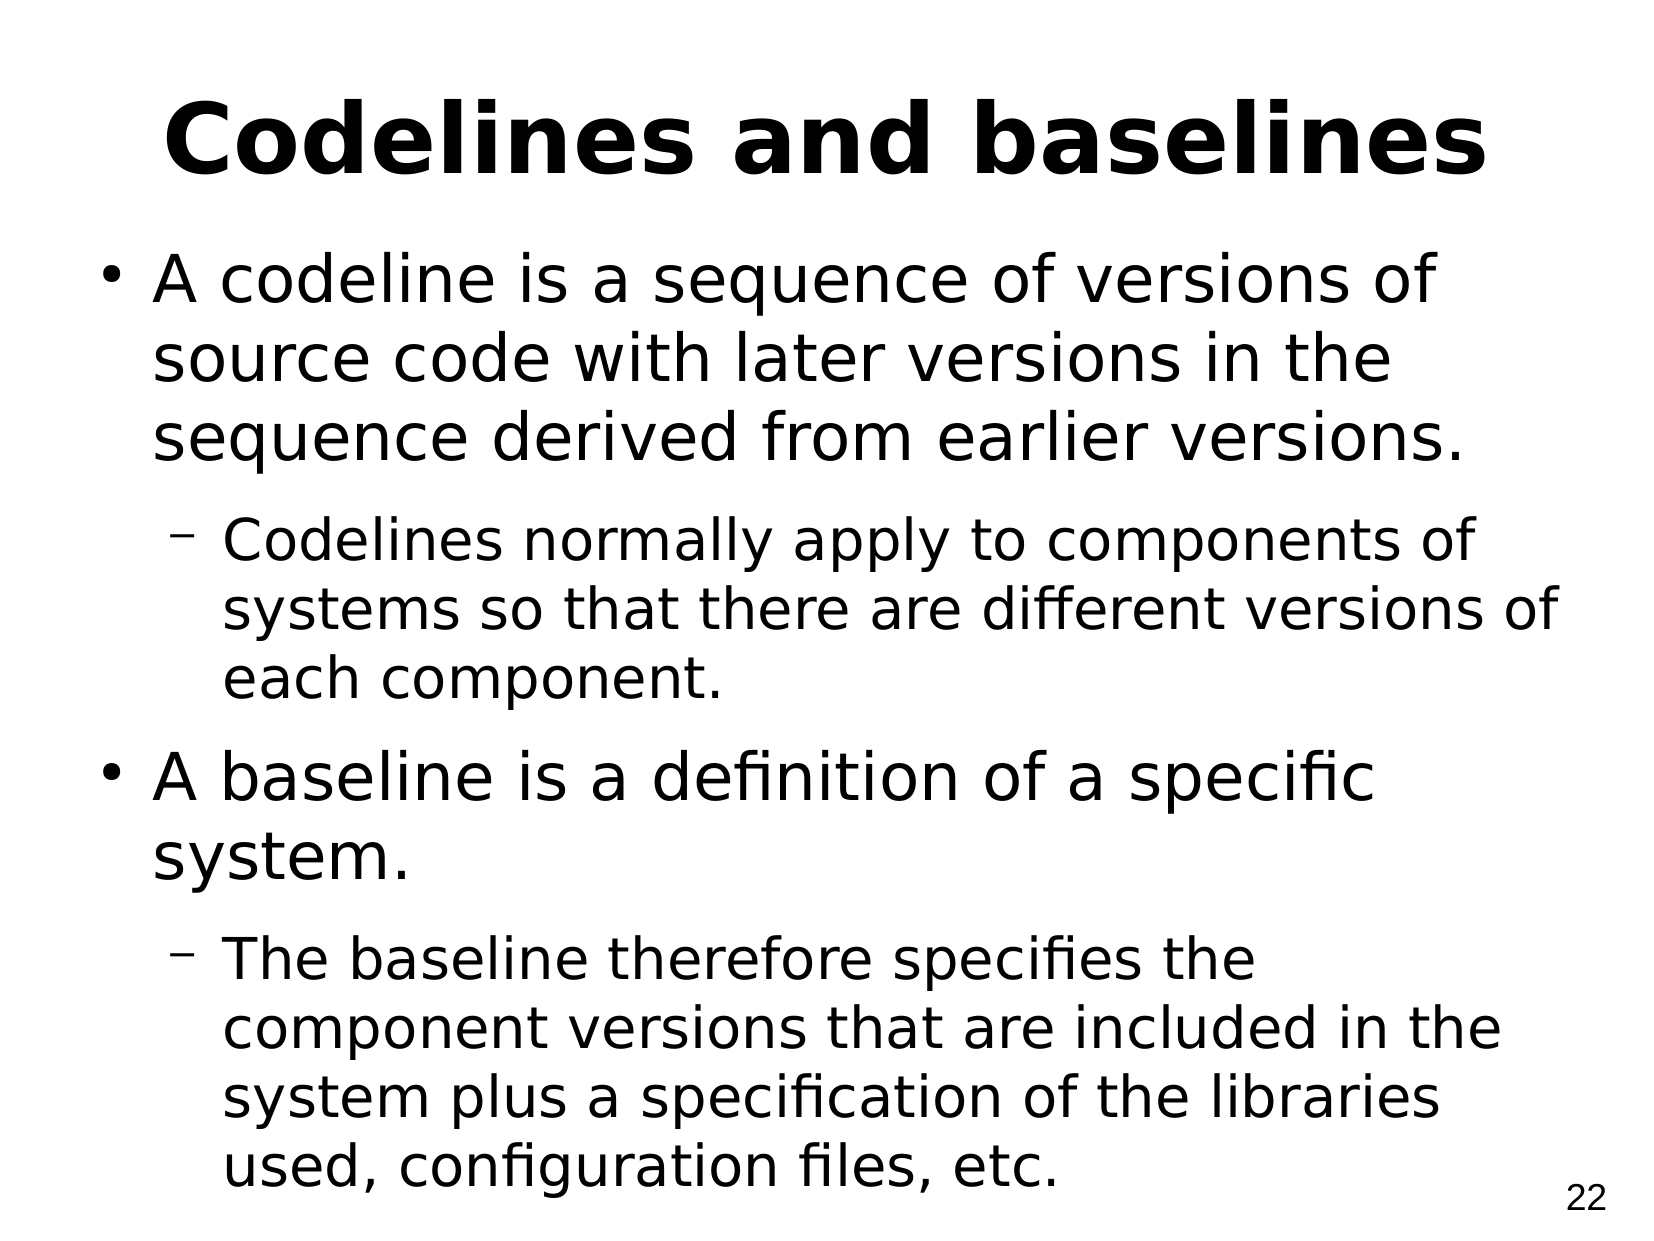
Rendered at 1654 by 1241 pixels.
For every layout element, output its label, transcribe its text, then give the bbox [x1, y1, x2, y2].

title Codelines and baselines [82, 61, 1571, 207]
list A codeline is a sequence of versions of source code with later versions in the sequence derived from earlier versions. Codelines normally apply to components of systems so that there are different versions of each component. A baseline is a definition of a specific system. The baseline therefore specifies the component versions that are included in the system plus a specification of the libraries used, configuration files, etc. [82, 236, 1571, 1205]
